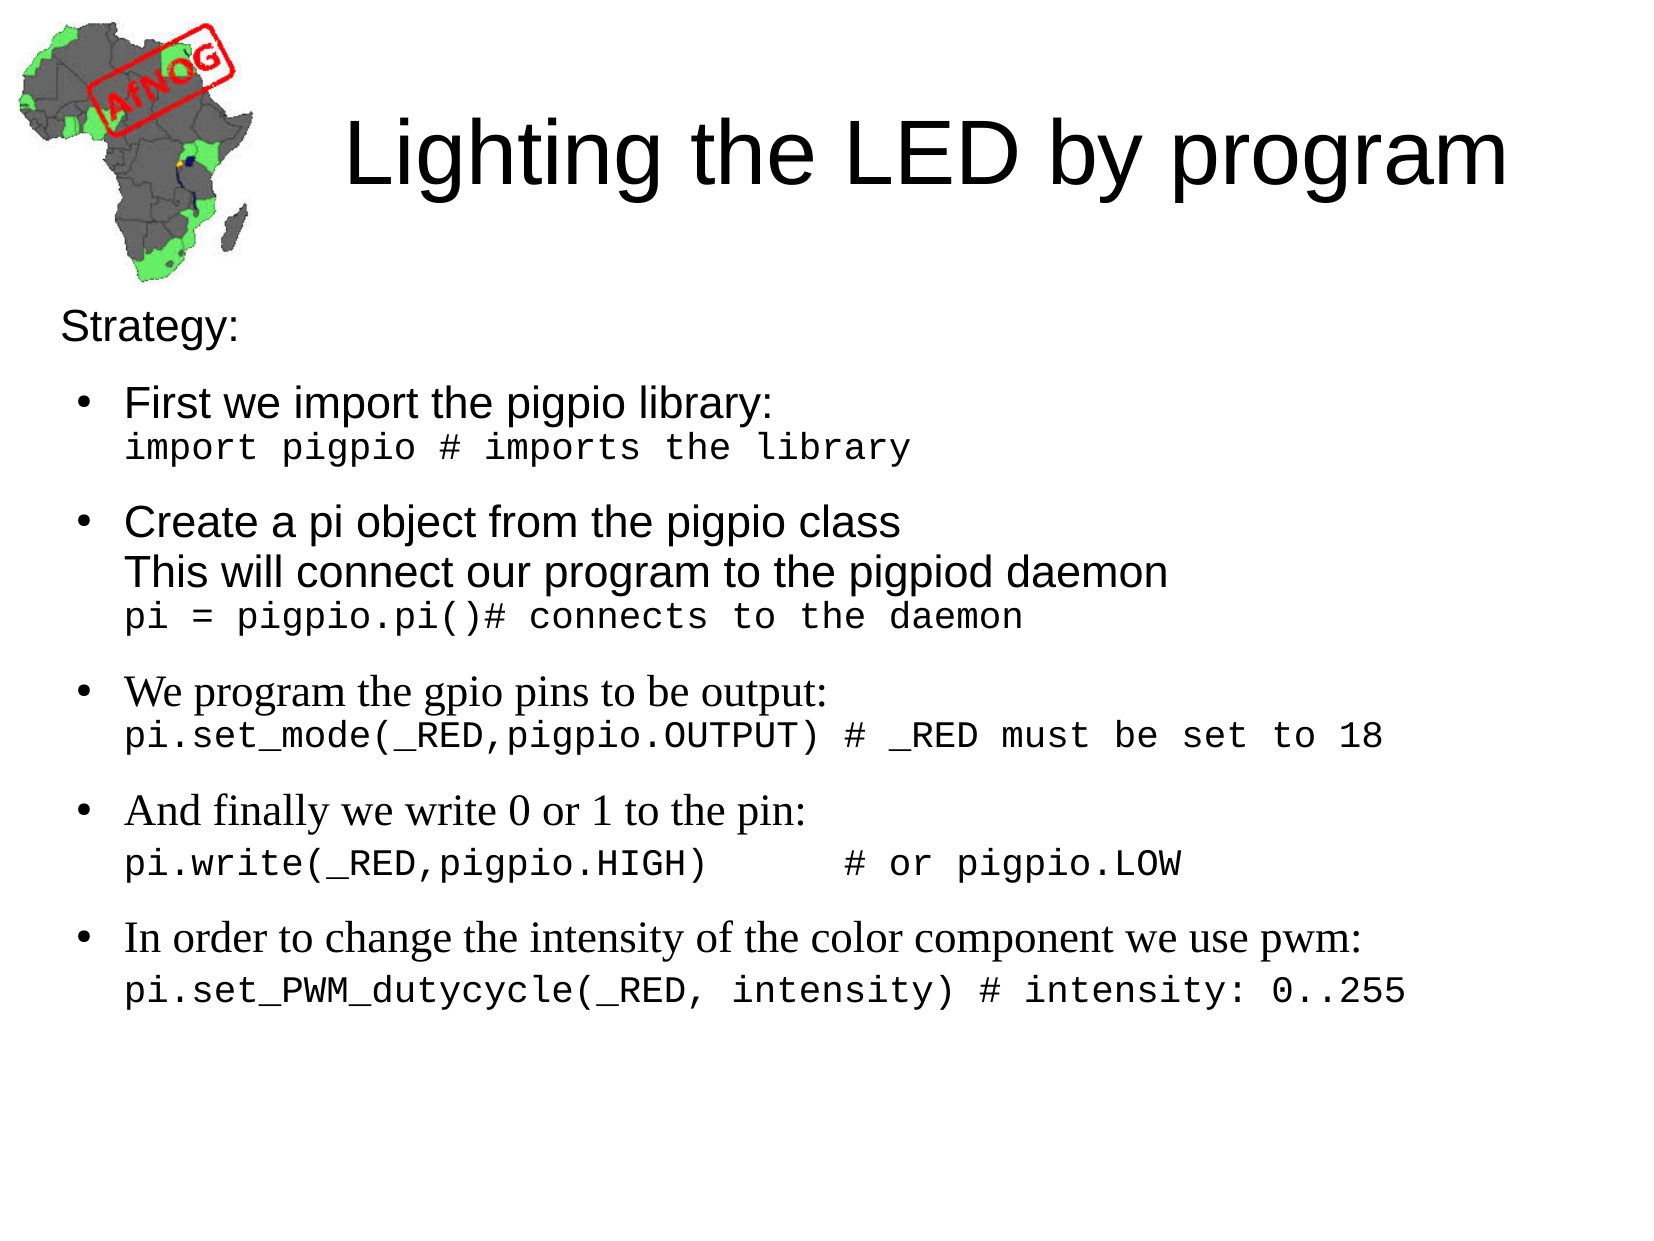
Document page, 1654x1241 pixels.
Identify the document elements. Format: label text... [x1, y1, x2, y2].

picture [9, 0, 259, 291]
title Lighting the LED by program [285, 49, 1571, 257]
list Strategy: First we import the pigpio library: import pigpio # imports the library Create a pi object from the pigpio class This will connect our program to the pigpiod daemon pi = pigpio.pi()# connects to the daemon We program the gpio pins to be output: pi.set_mode(_RED,pigpio.OUTPUT) # _RED must be set to 18 And finally we write 0 or 1 to the pin: pi.write(_RED,pigpio.HIGH) # or pigpio.LOW In order to change the intensity of the color component we use pwm: pi.set_PWM_dutycycle(_RED, intensity) # intensity: 0..255 [60, 300, 1549, 1021]
